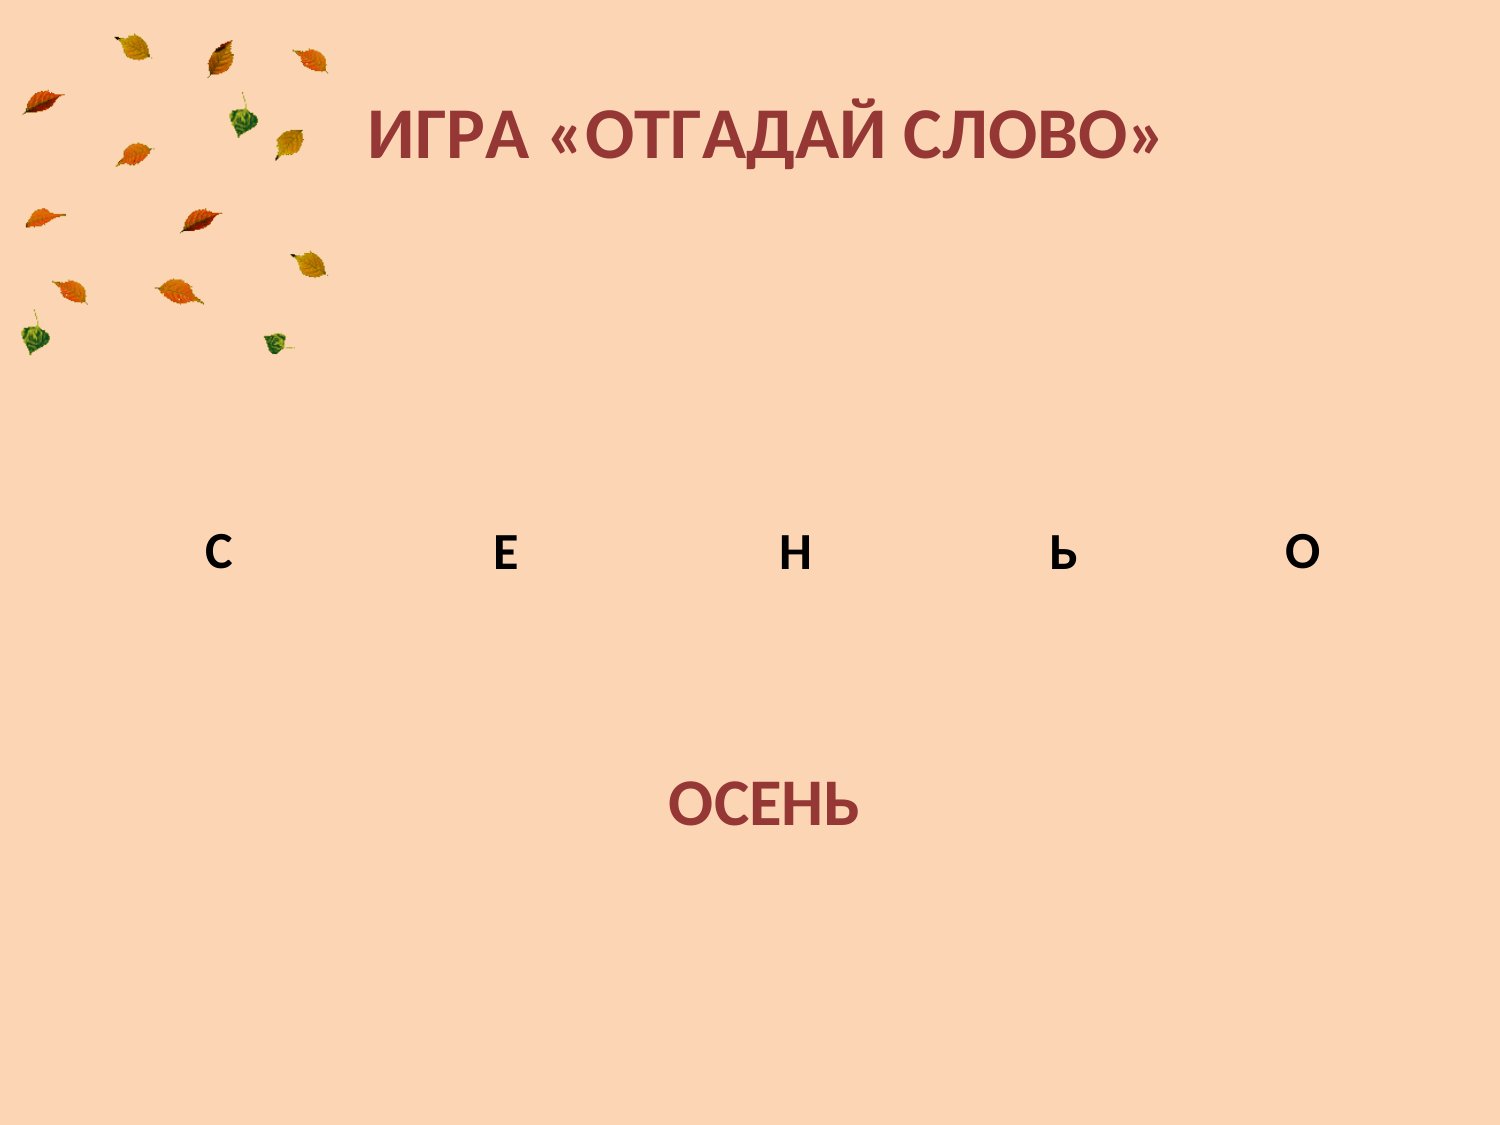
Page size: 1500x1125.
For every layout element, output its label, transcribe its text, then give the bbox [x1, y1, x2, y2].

text_box Н [673, 509, 918, 588]
text_box С [84, 508, 355, 587]
text_box О [1143, 508, 1463, 587]
text_box ИГРА «ОТГАДАЙ СЛОВО» [349, 78, 1459, 182]
text_box ОСЕНЬ [564, 751, 966, 847]
text_box Е [378, 509, 635, 588]
picture [4, 23, 349, 368]
text_box Ь [945, 509, 1182, 588]
